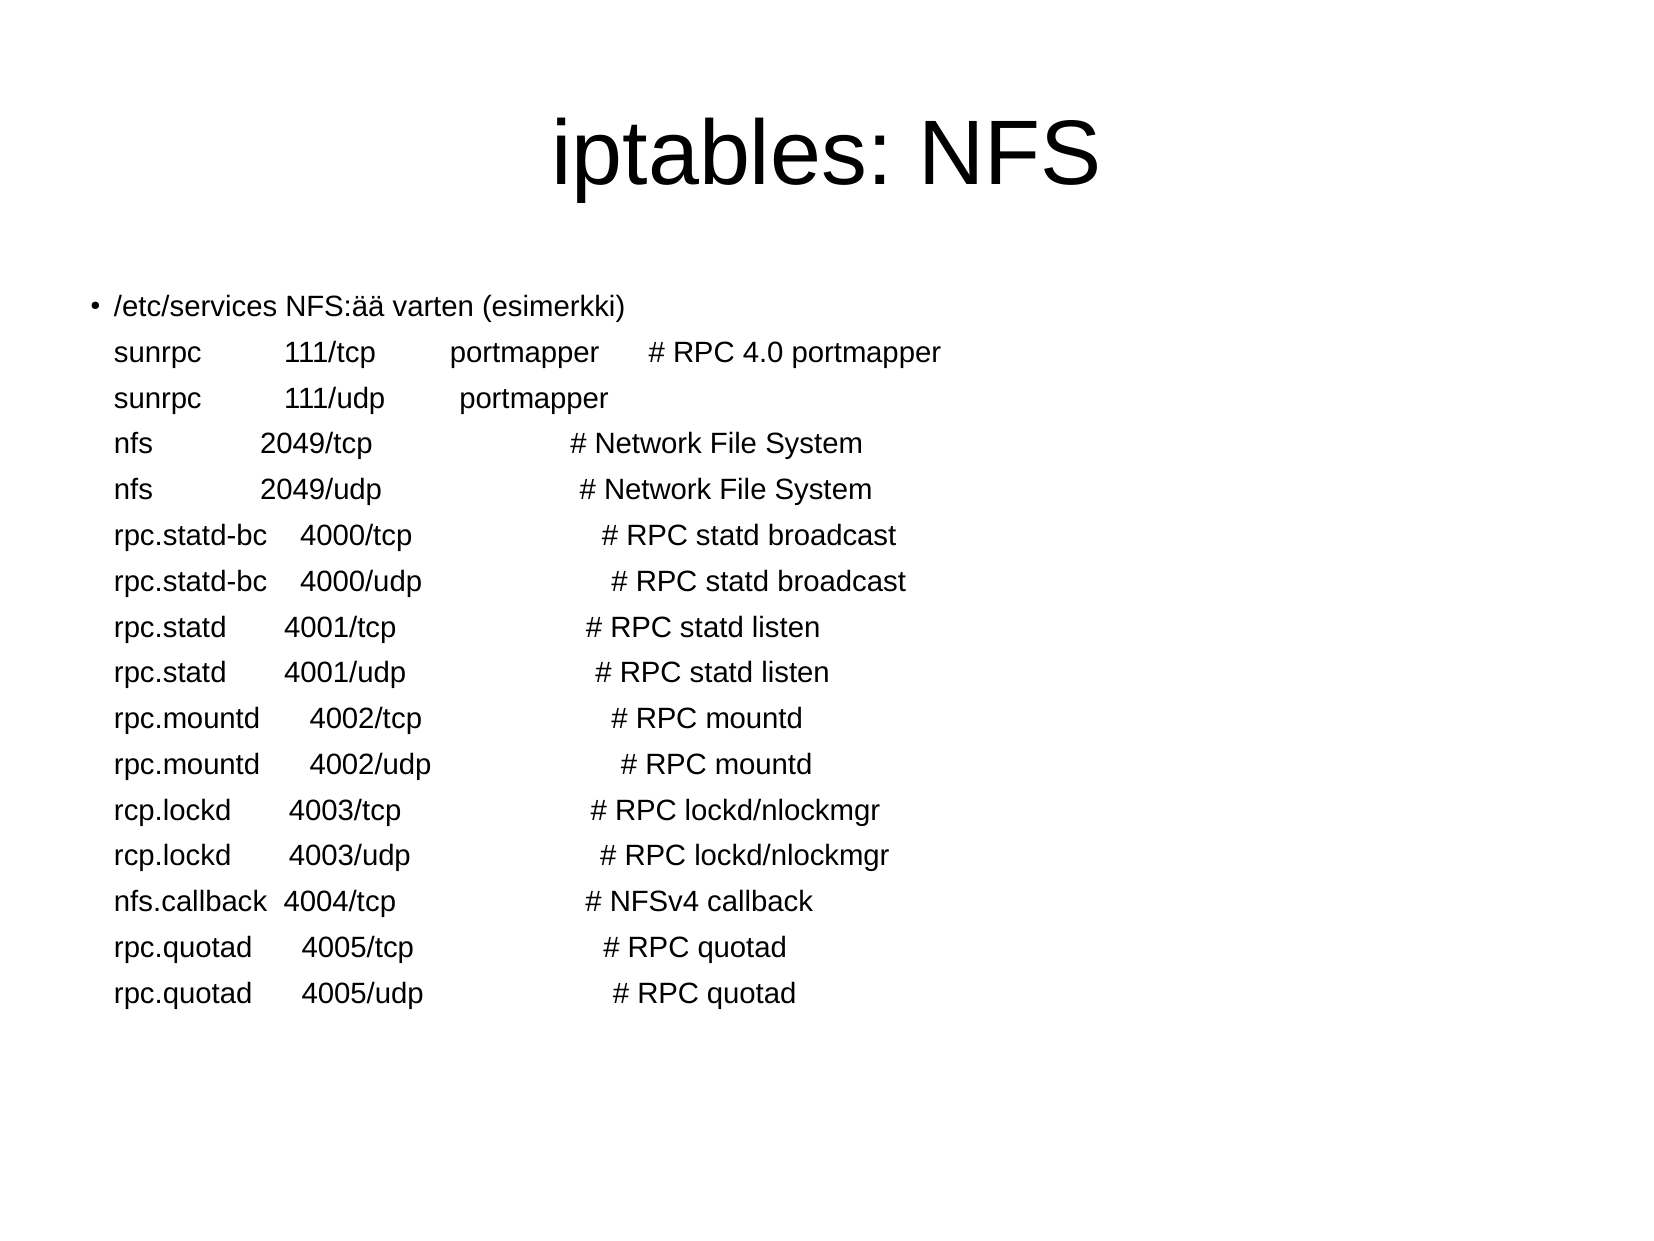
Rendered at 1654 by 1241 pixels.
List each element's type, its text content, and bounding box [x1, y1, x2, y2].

title iptables: NFS [82, 49, 1571, 257]
list /etc/services NFS:ää varten (esimerkki) sunrpc 111/tcp portmapper # RPC 4.0 portmapper sunrpc 111/udp portmapper nfs 2049/tcp # Network File System nfs 2049/udp # Network File System rpc.statd-bc 4000/tcp # RPC statd broadcast rpc.statd-bc 4000/udp # RPC statd broadcast rpc.statd 4001/tcp # RPC statd listen rpc.statd 4001/udp # RPC statd listen rpc.mountd 4002/tcp # RPC mountd rpc.mountd 4002/udp # RPC mountd rcp.lockd 4003/tcp # RPC lockd/nlockmgr rcp.lockd 4003/udp # RPC lockd/nlockmgr nfs.callback 4004/tcp # NFSv4 callback rpc.quotad 4005/tcp # RPC quotad rpc.quotad 4005/udp # RPC quotad [82, 290, 1571, 1010]
